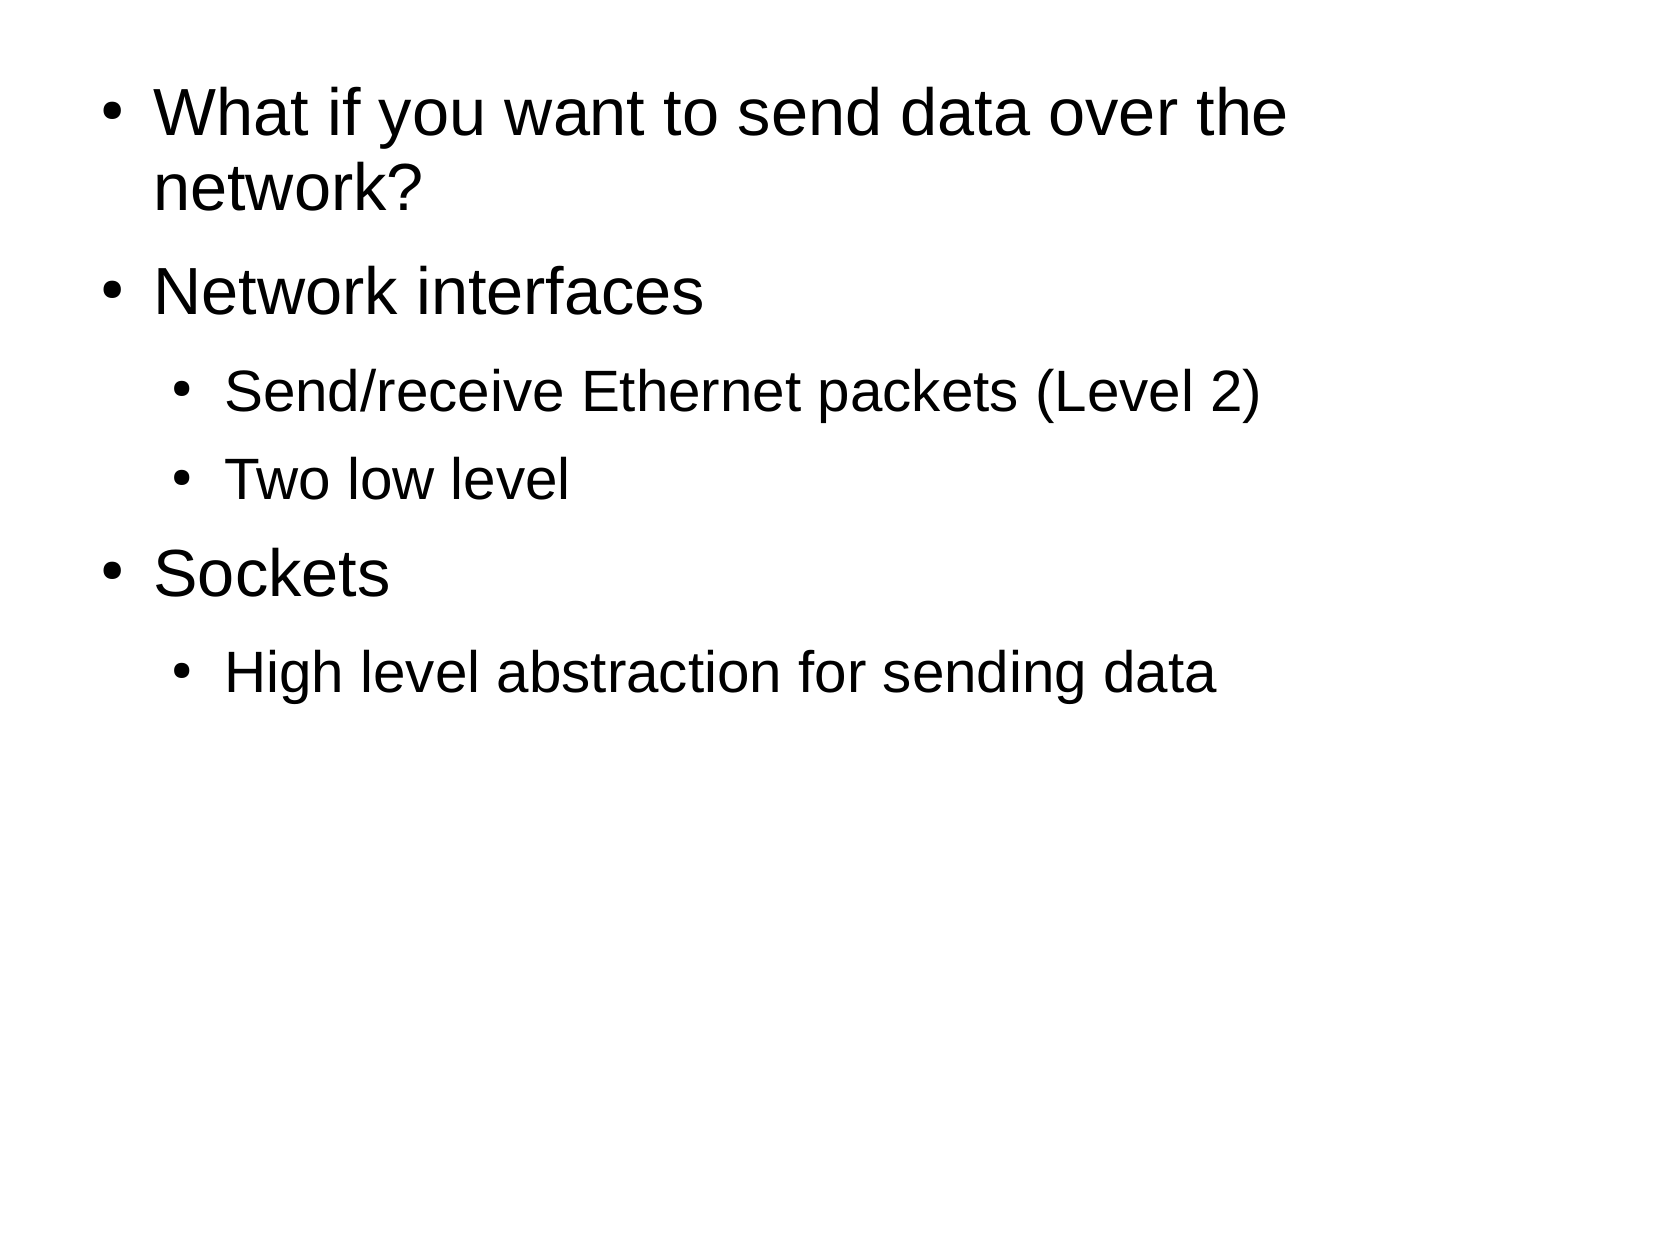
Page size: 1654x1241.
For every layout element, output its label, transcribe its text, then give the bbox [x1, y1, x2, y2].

list What if you want to send data over the network? Network interfaces Send/receive Ethernet packets (Level 2) Two low level Sockets High level abstraction for sending data [82, 75, 1576, 1126]
